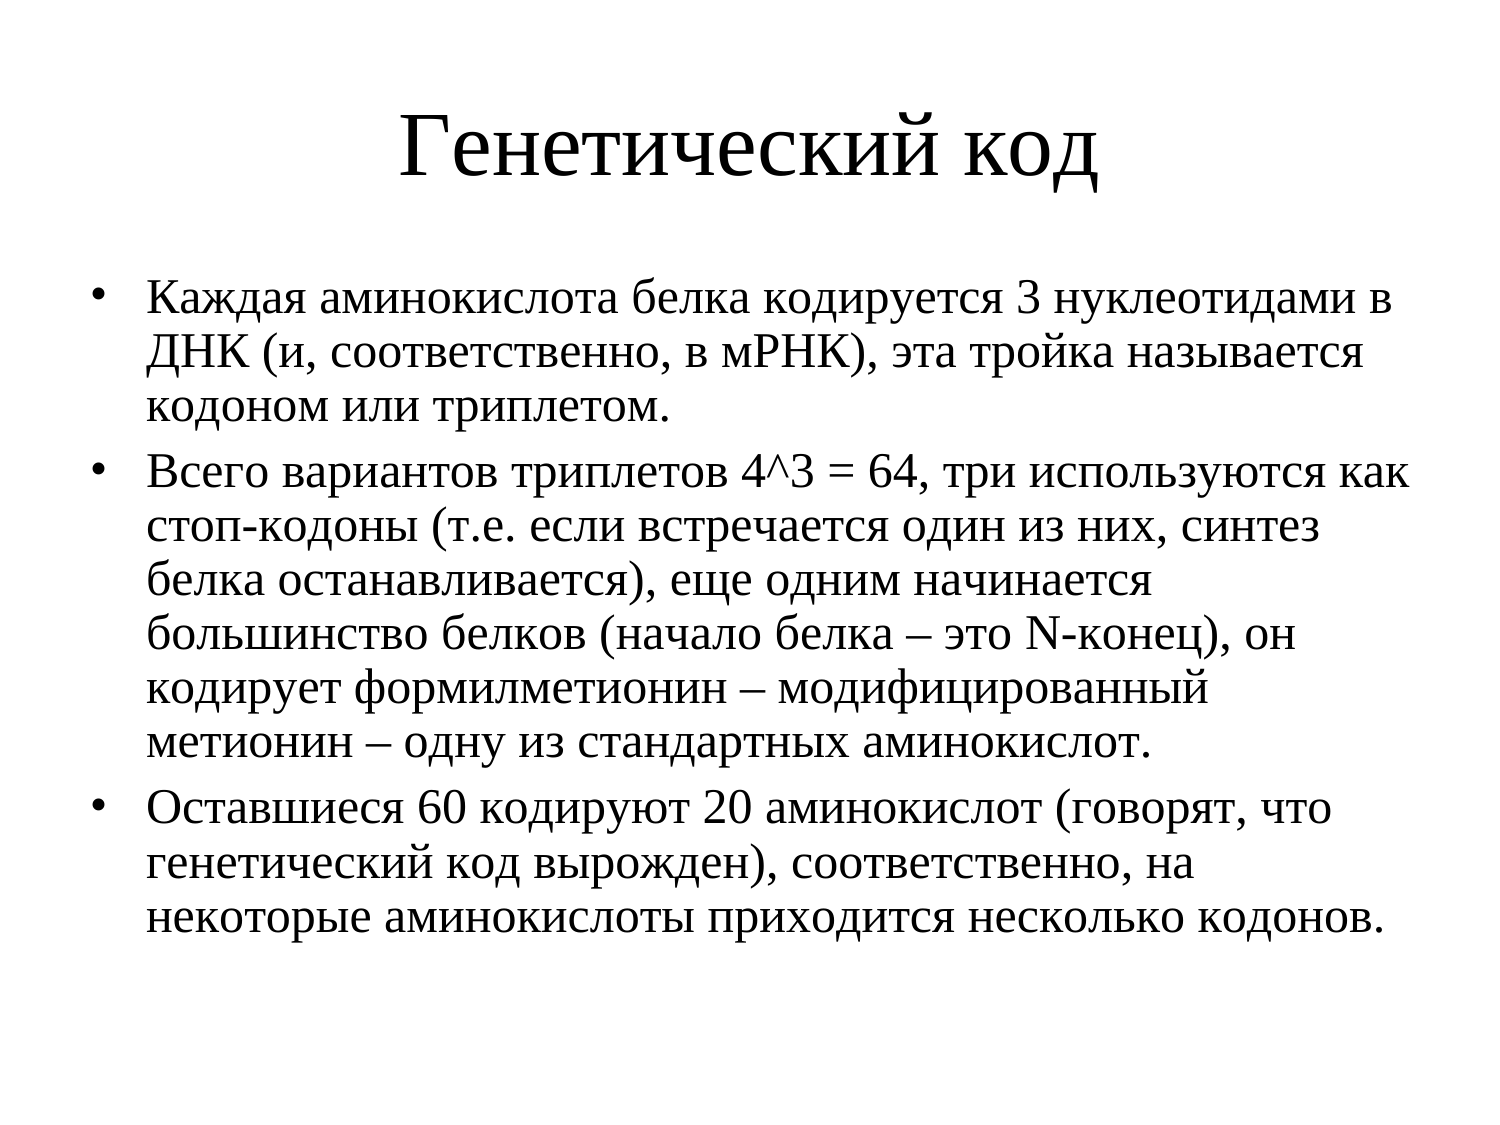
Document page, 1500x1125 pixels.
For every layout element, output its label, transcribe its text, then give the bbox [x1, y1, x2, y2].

title Генетический код [75, 45, 1426, 233]
list Каждая аминокислота белка кодируется 3 нуклеотидами в ДНК (и, соответственно, в мРНК), эта тройка называется кодоном или триплетом. Всего вариантов триплетов 4^3 = 64, три используются как стоп-кодоны (т.е. если встречается один из них, синтез белка останавливается), еще одним начинается большинство белков (начало белка – это N-конец), он кодирует формилметионин – модифицированный метионин – одну из стандартных аминокислот. Оставшиеся 60 кодируют 20 аминокислот (говорят, что генетический код вырожден), соответственно, на некоторые аминокислоты приходится несколько кодонов. [75, 262, 1426, 1006]
